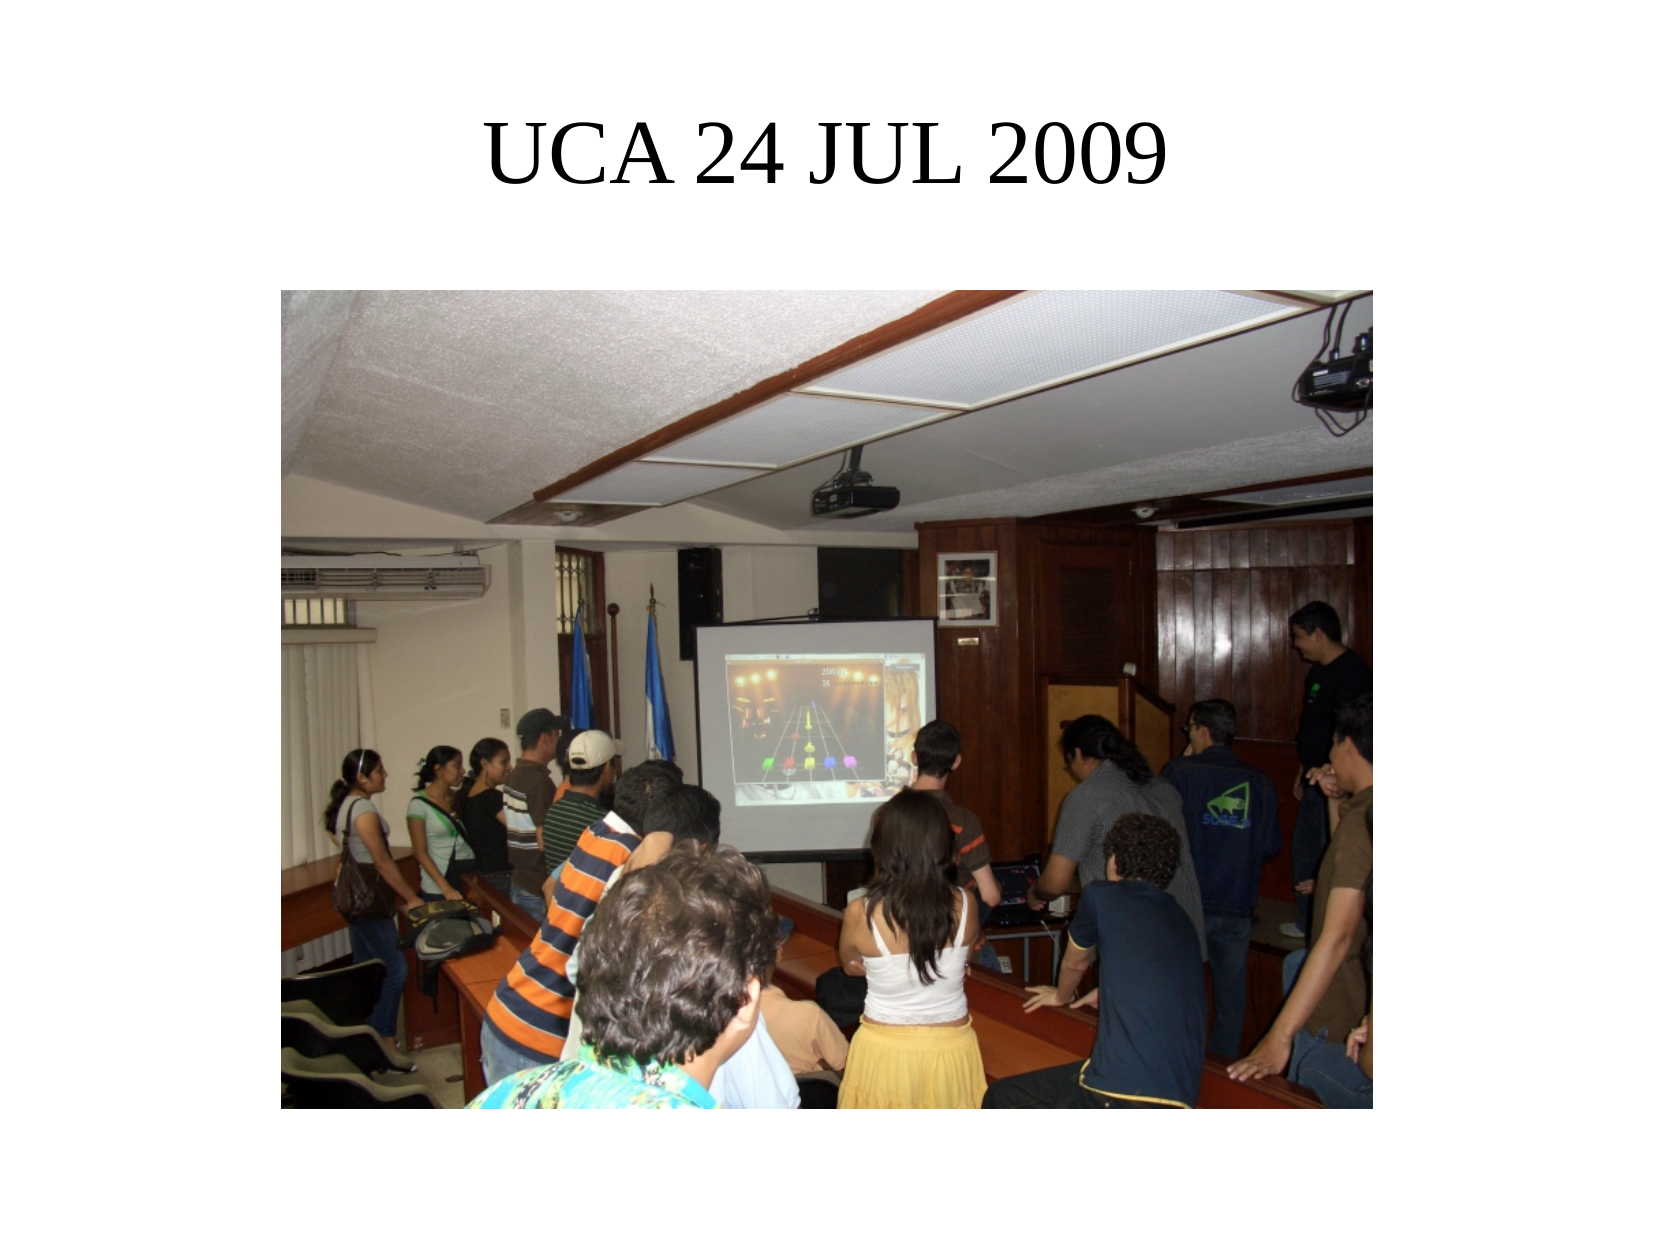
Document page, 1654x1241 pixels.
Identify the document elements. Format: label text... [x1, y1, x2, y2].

picture [281, 290, 1373, 1109]
title UCA 24 JUL 2009 [82, 49, 1571, 257]
